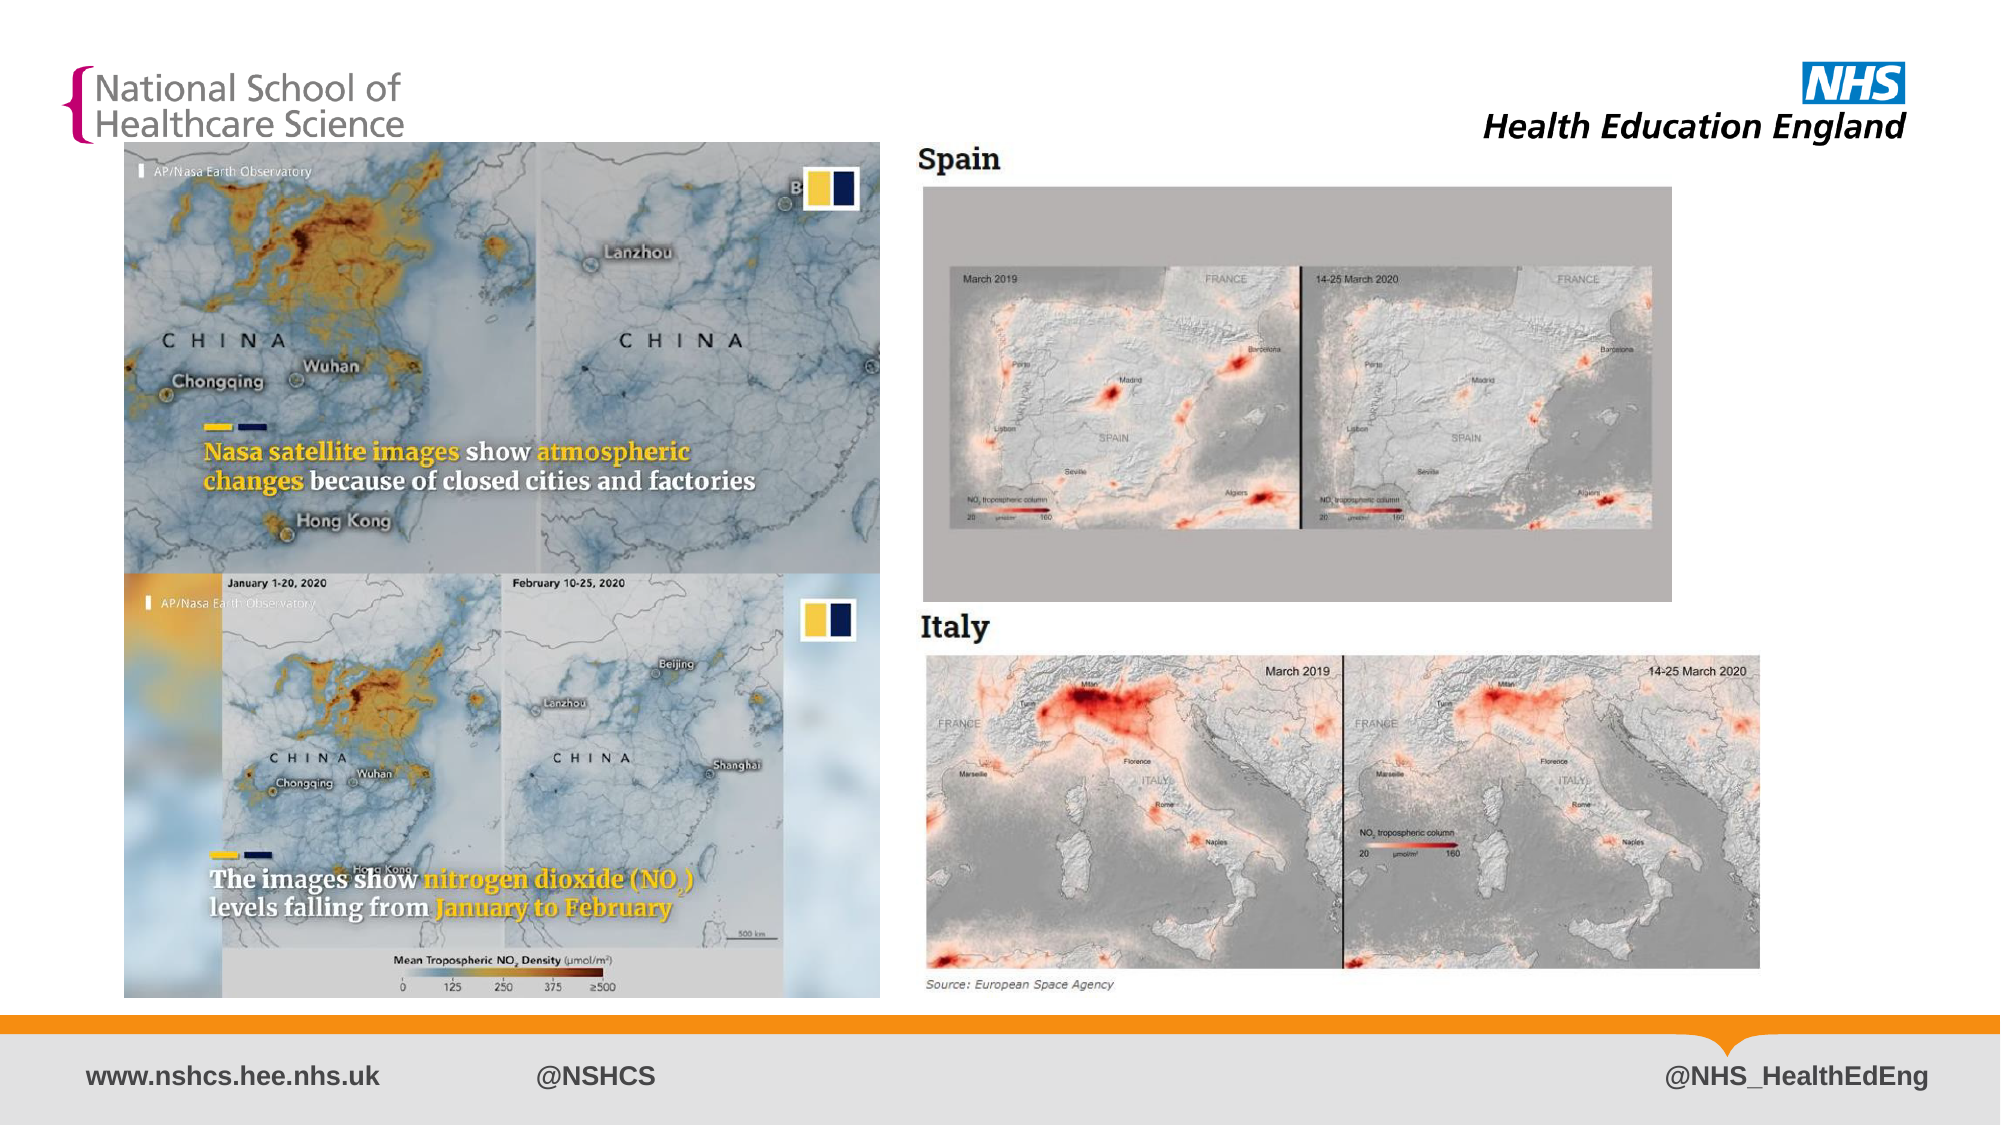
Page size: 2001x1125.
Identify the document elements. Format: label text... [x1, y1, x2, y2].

text_box @NSHCS [533, 1059, 659, 1094]
text_box www.nshcs.hee.nhs.uk [83, 1059, 385, 1094]
picture [916, 142, 1761, 999]
picture [124, 142, 880, 998]
text_box @NHS_HealthEdEng [1662, 1059, 1934, 1094]
